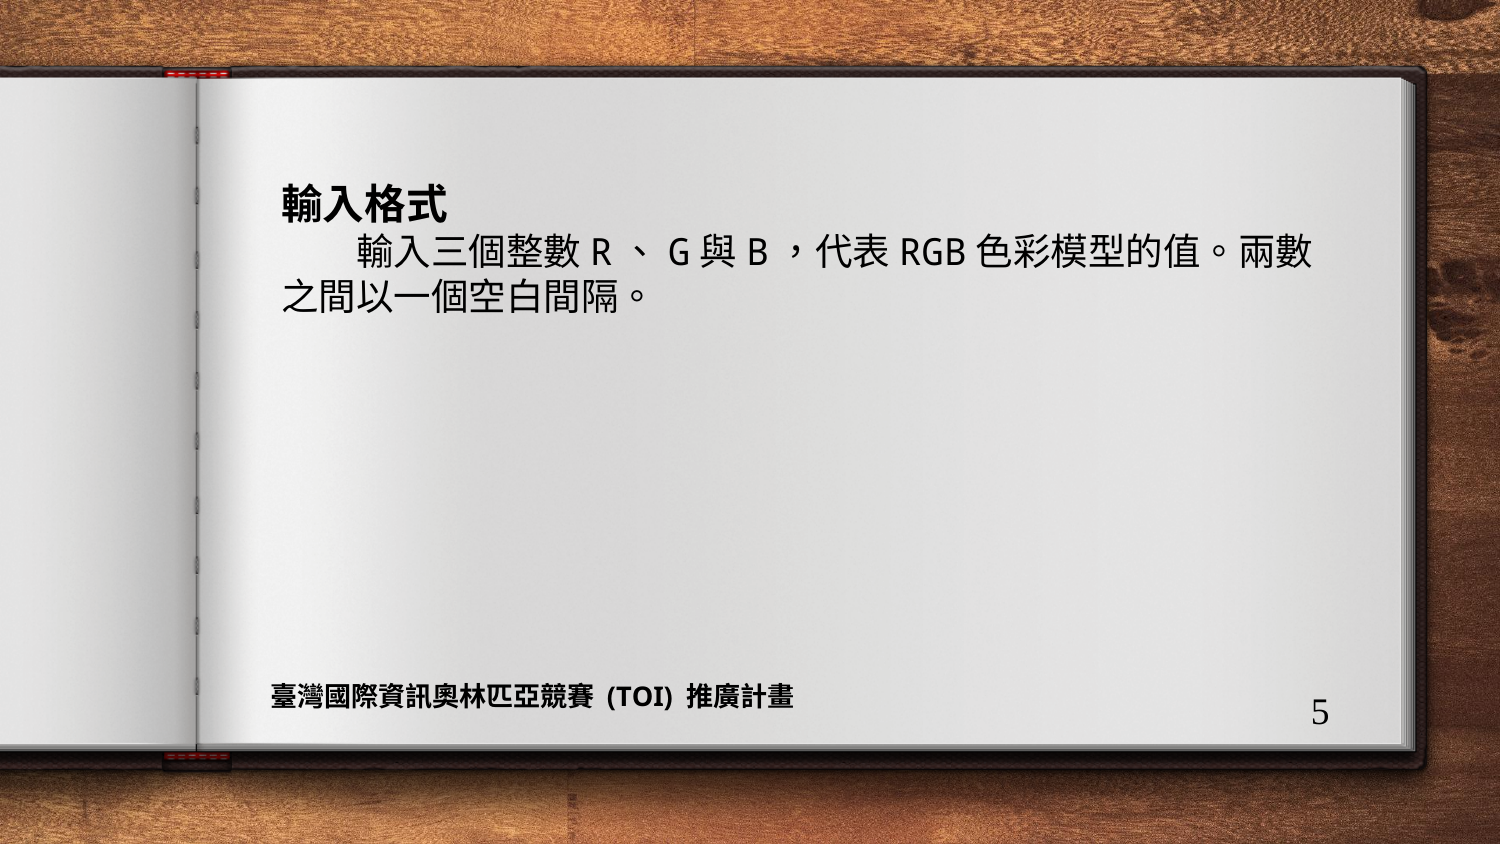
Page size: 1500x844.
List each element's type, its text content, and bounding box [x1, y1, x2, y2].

text_box 輸入格式 輸入三個整數R、G與B，代表RGB色彩模型的值。兩數之間以一個空白間隔。 [266, 171, 1356, 371]
text_box 5 [1295, 672, 1386, 737]
